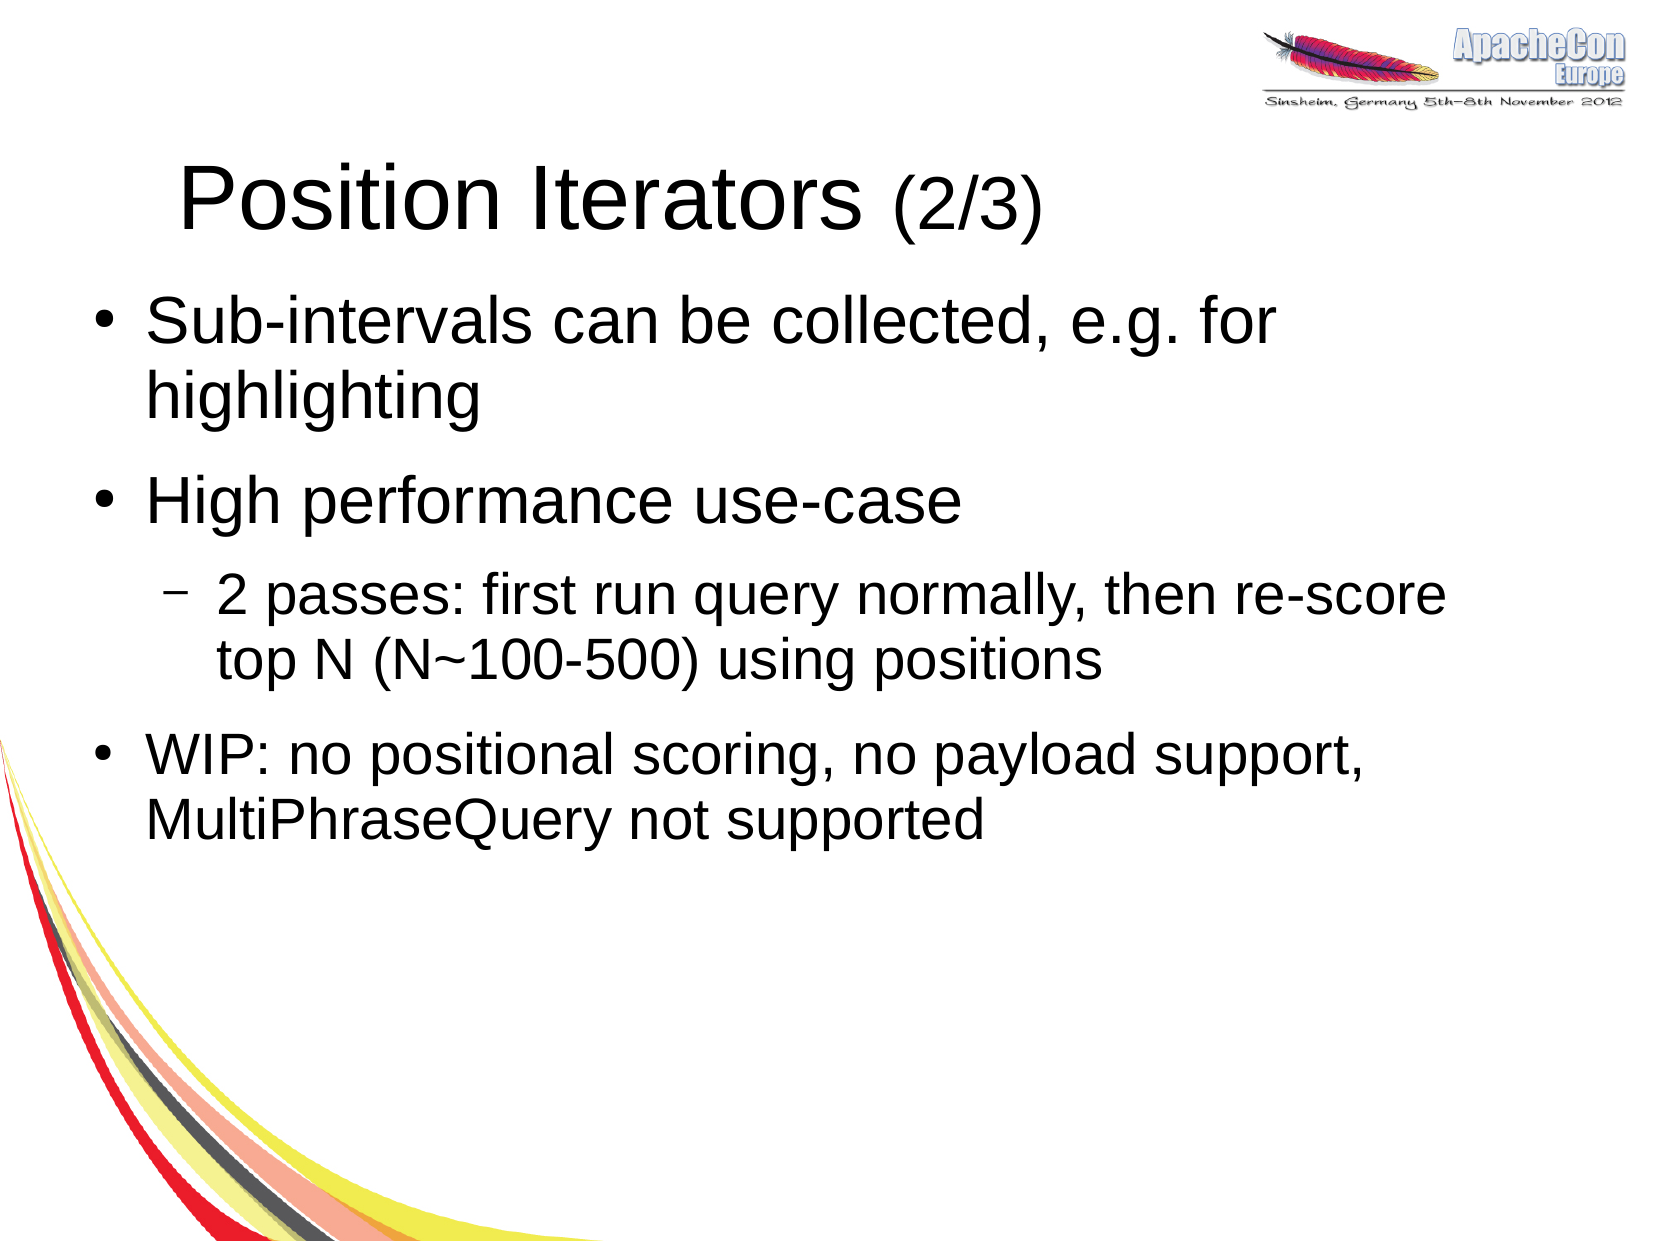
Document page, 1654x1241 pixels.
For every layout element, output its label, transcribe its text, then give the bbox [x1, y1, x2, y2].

list Sub-intervals can be collected, e.g. for highlighting High performance use-case 2 passes: first run query normally, then re-score top N (N~100-500) using positions WIP: no positional scoring, no payload support, MultiPhraseQuery not supported [75, 283, 1531, 852]
title Position Iterators (2/3) [177, 141, 1536, 254]
picture [0, 0, 1654, 1241]
